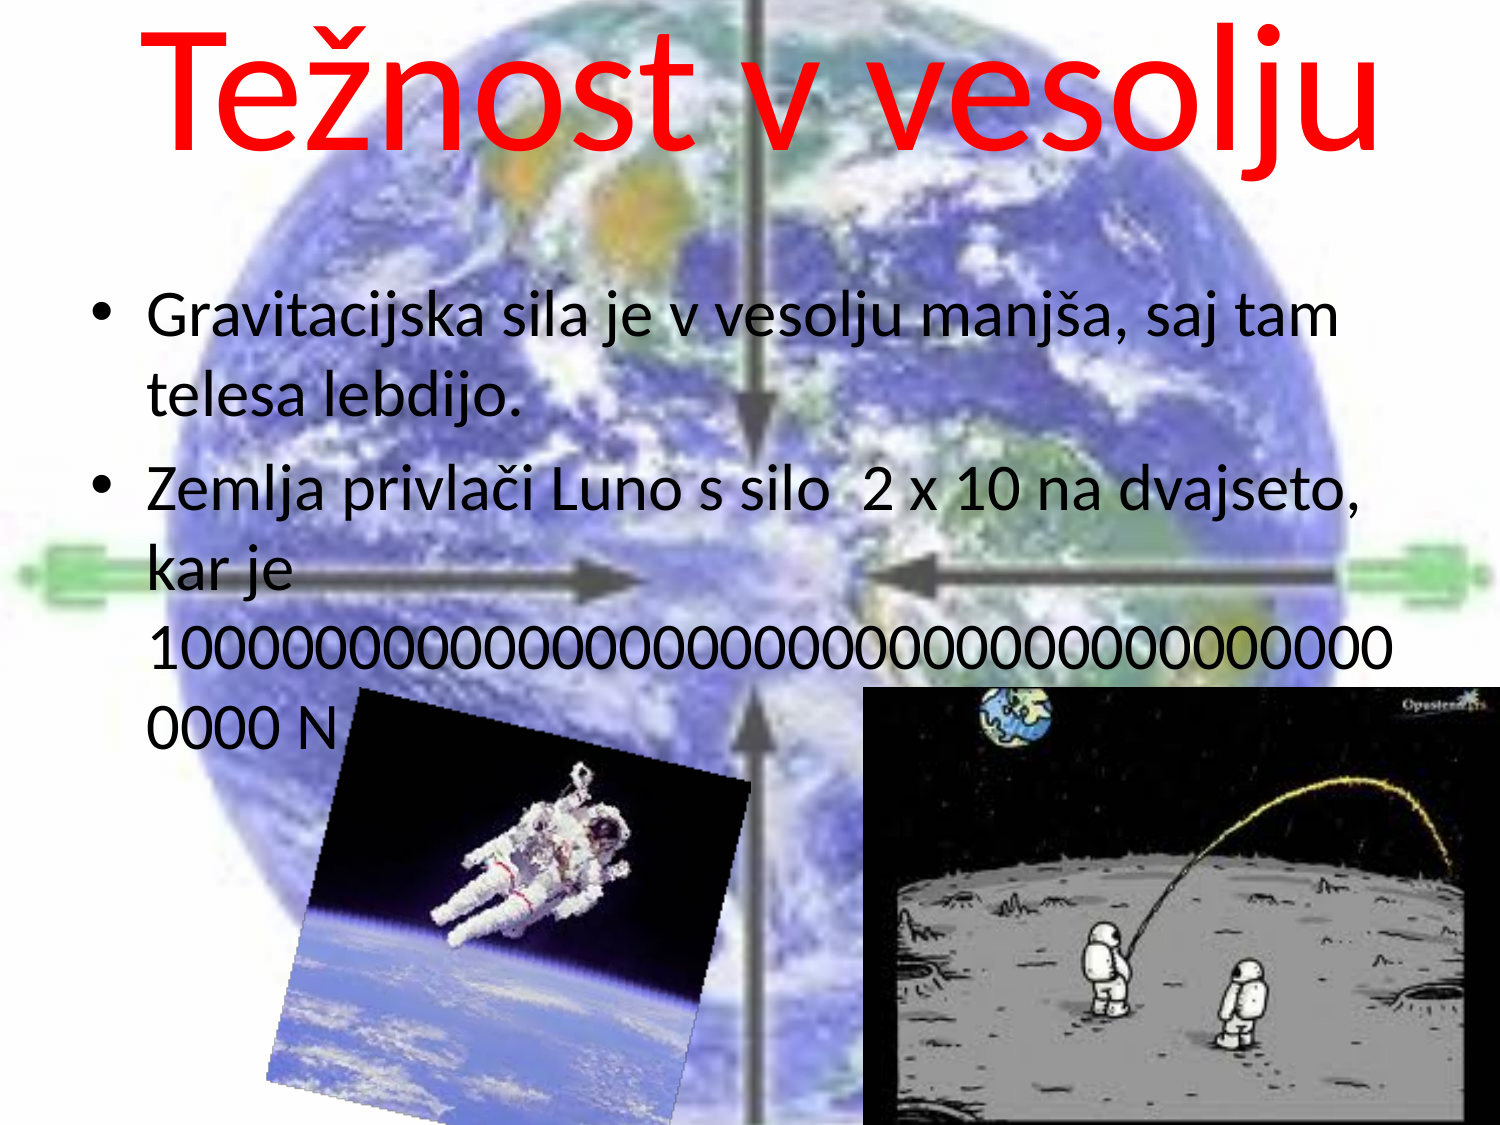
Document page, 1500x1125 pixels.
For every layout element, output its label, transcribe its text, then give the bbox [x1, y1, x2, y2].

picture [0, 0, 1500, 1125]
list Gravitacijska sila je v vesolju manjša, saj tam telesa lebdijo. Zemlja privlači Luno s silo 2 x 10 na dvajseto, kar je 10000000000000000000000000000000000000000 N [75, 262, 1425, 1005]
title Težnost v vesolju [88, 0, 1439, 172]
